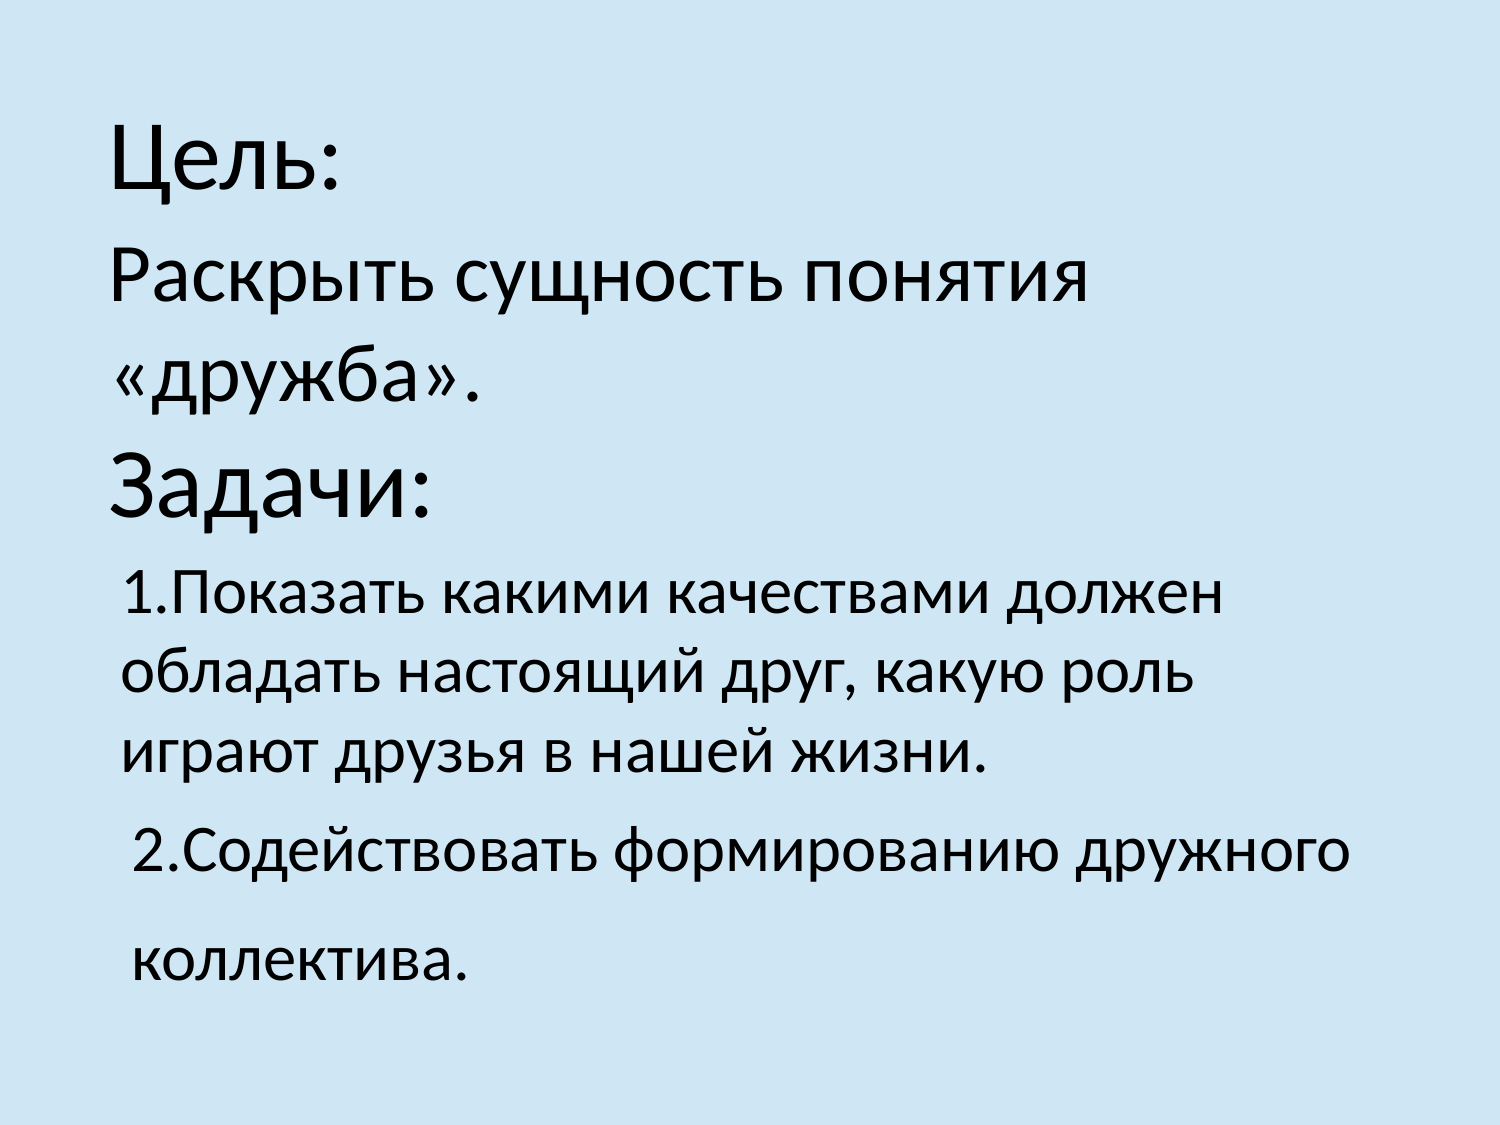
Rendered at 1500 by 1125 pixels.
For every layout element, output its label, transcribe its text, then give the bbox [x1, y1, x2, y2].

text_box Цель: [93, 82, 411, 217]
text_box 1.Показать какими качествами должен обладать настоящий друг, какую роль играют друзья в нашей жизни. [105, 538, 1325, 839]
text_box Задачи: [93, 410, 575, 545]
list 2.Содействовать формированию дружного коллектива. [117, 796, 1468, 1004]
text_box Раскрыть сущность понятия «дружба». [93, 210, 1465, 426]
